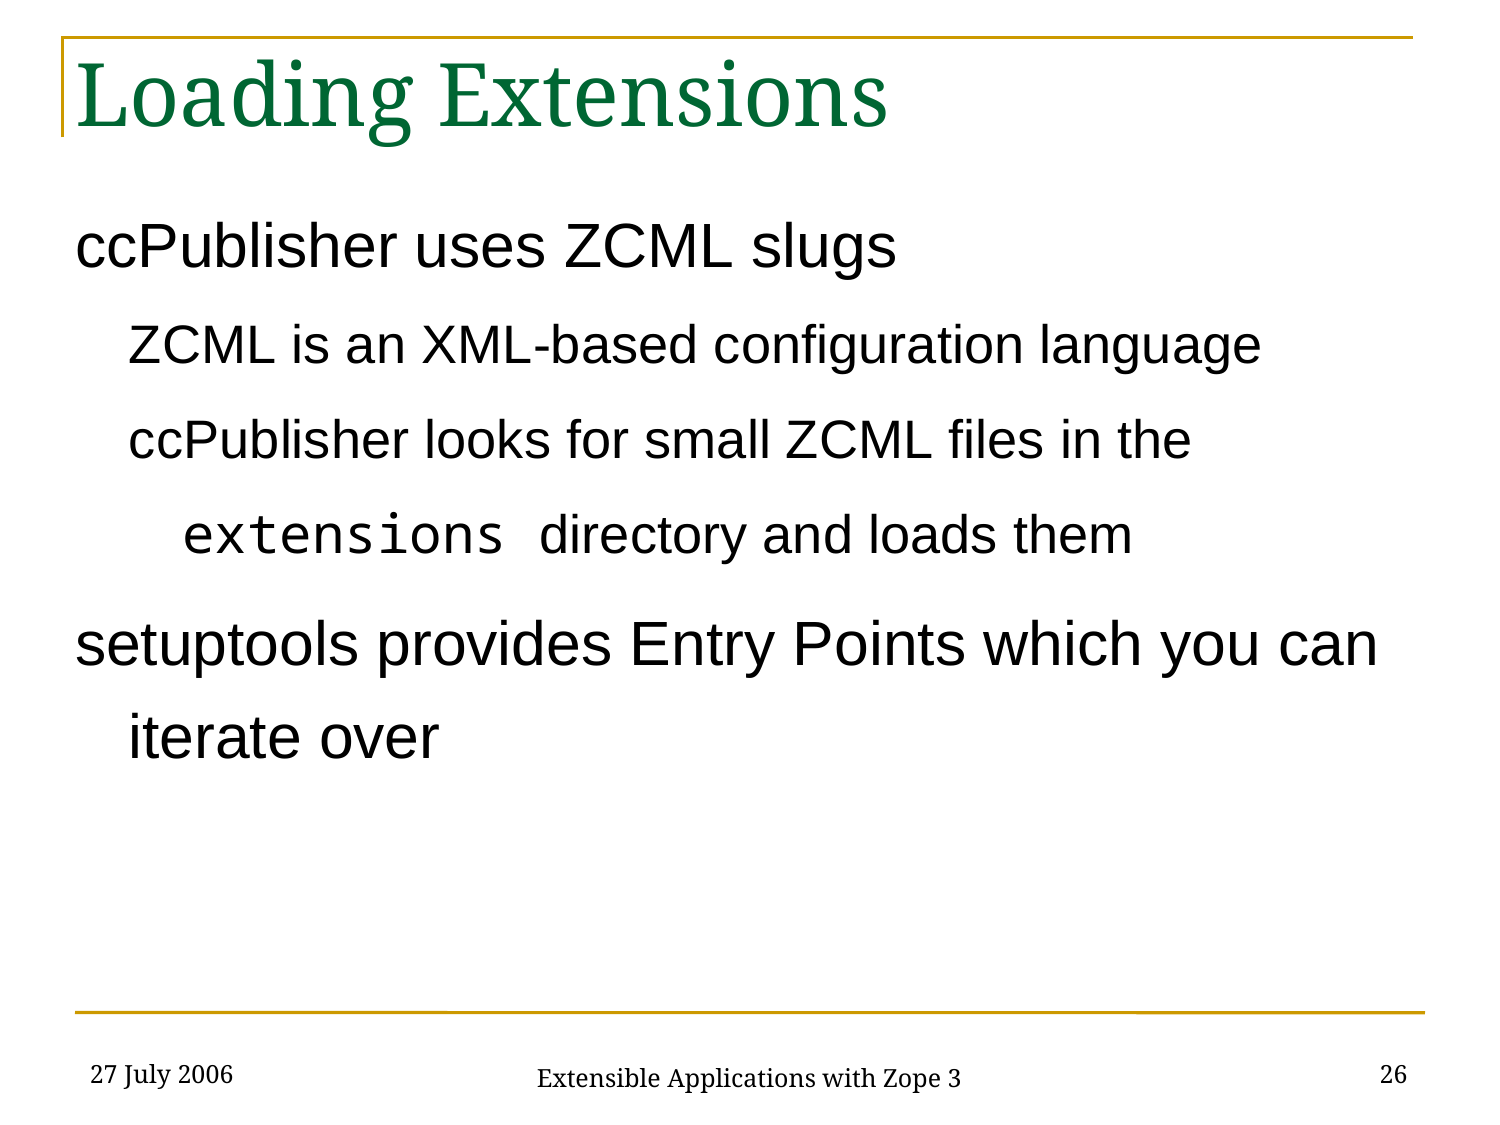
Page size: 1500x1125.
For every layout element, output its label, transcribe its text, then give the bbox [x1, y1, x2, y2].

list ccPublisher uses ZCML slugs ZCML is an XML-based configuration language ccPublisher looks for small ZCML files in the extensions directory and loads them setuptools provides Entry Points which you can iterate over [75, 187, 1423, 1029]
title Loading Extensions [75, 45, 1423, 151]
